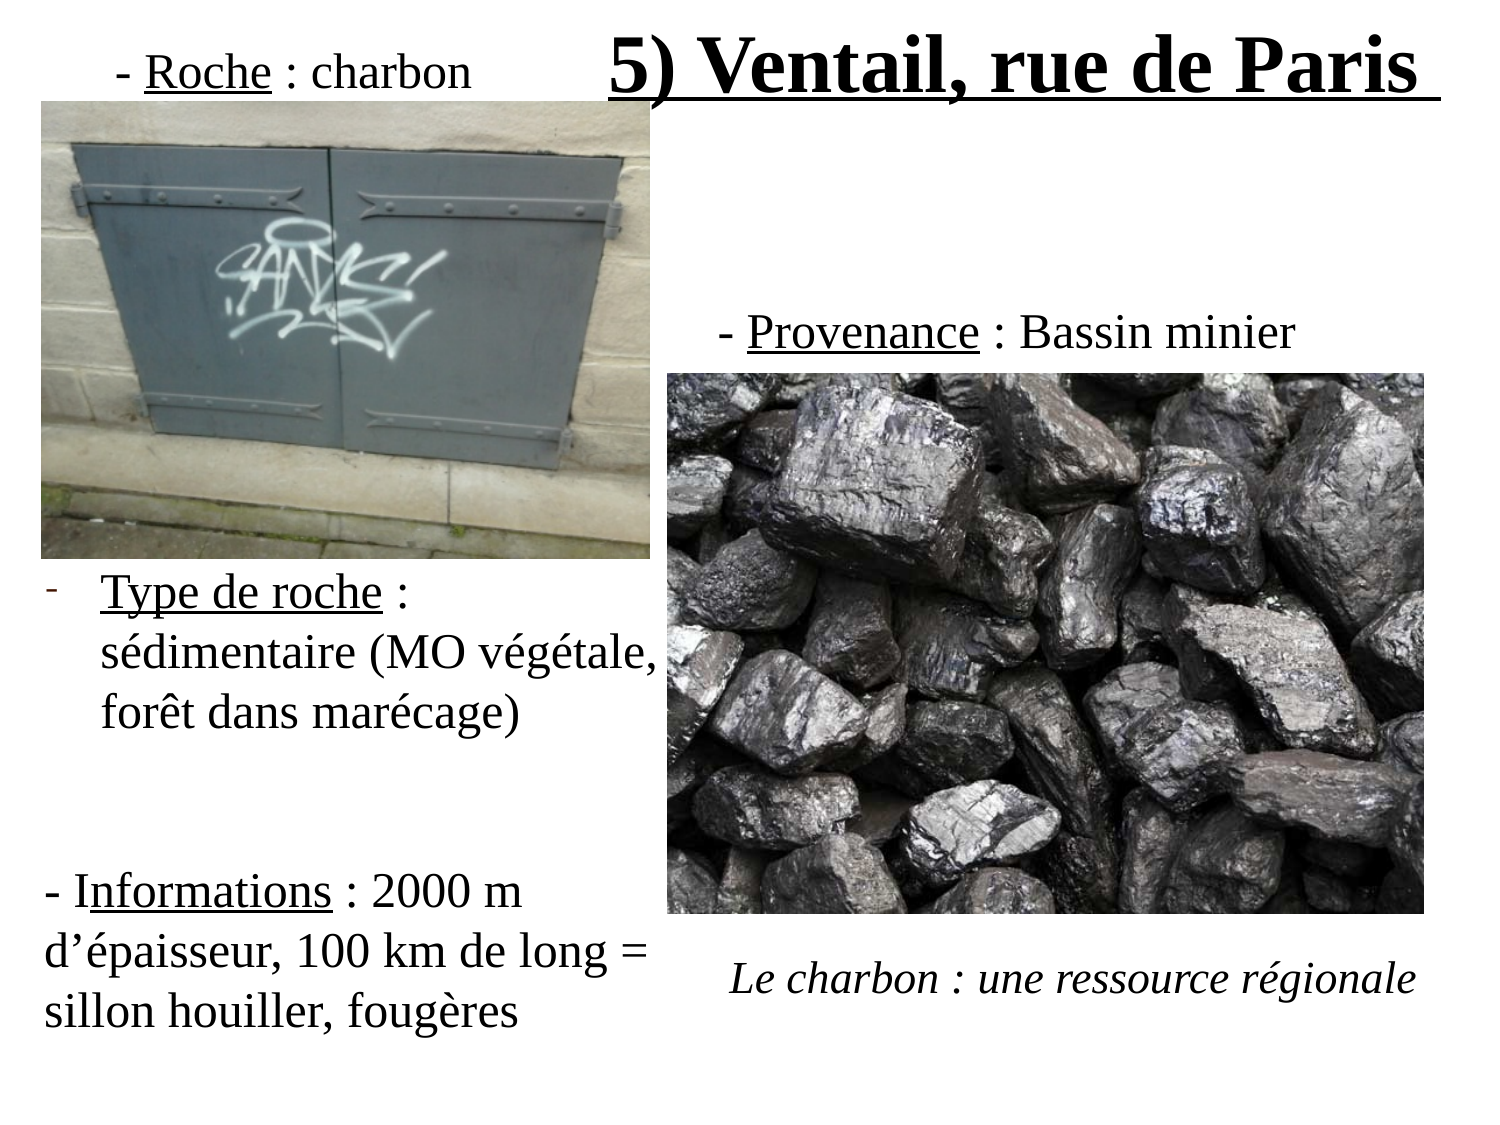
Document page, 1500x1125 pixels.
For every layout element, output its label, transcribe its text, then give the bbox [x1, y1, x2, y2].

picture [667, 373, 1424, 914]
text_box - Provenance : Bassin minier [702, 290, 1436, 366]
text_box - Roche : charbon [100, 30, 561, 106]
text_box Le charbon : une ressource régionale [714, 940, 1477, 1011]
title 5) Ventail, rue de Paris [478, 1, 1500, 165]
picture [41, 101, 650, 559]
list Type de roche : sédimentaire (MO végétale, forêt dans marécage) - Informations : 2000 m d’épaisseur, 100 km de long = sillon houiller, fougères [29, 550, 680, 1063]
